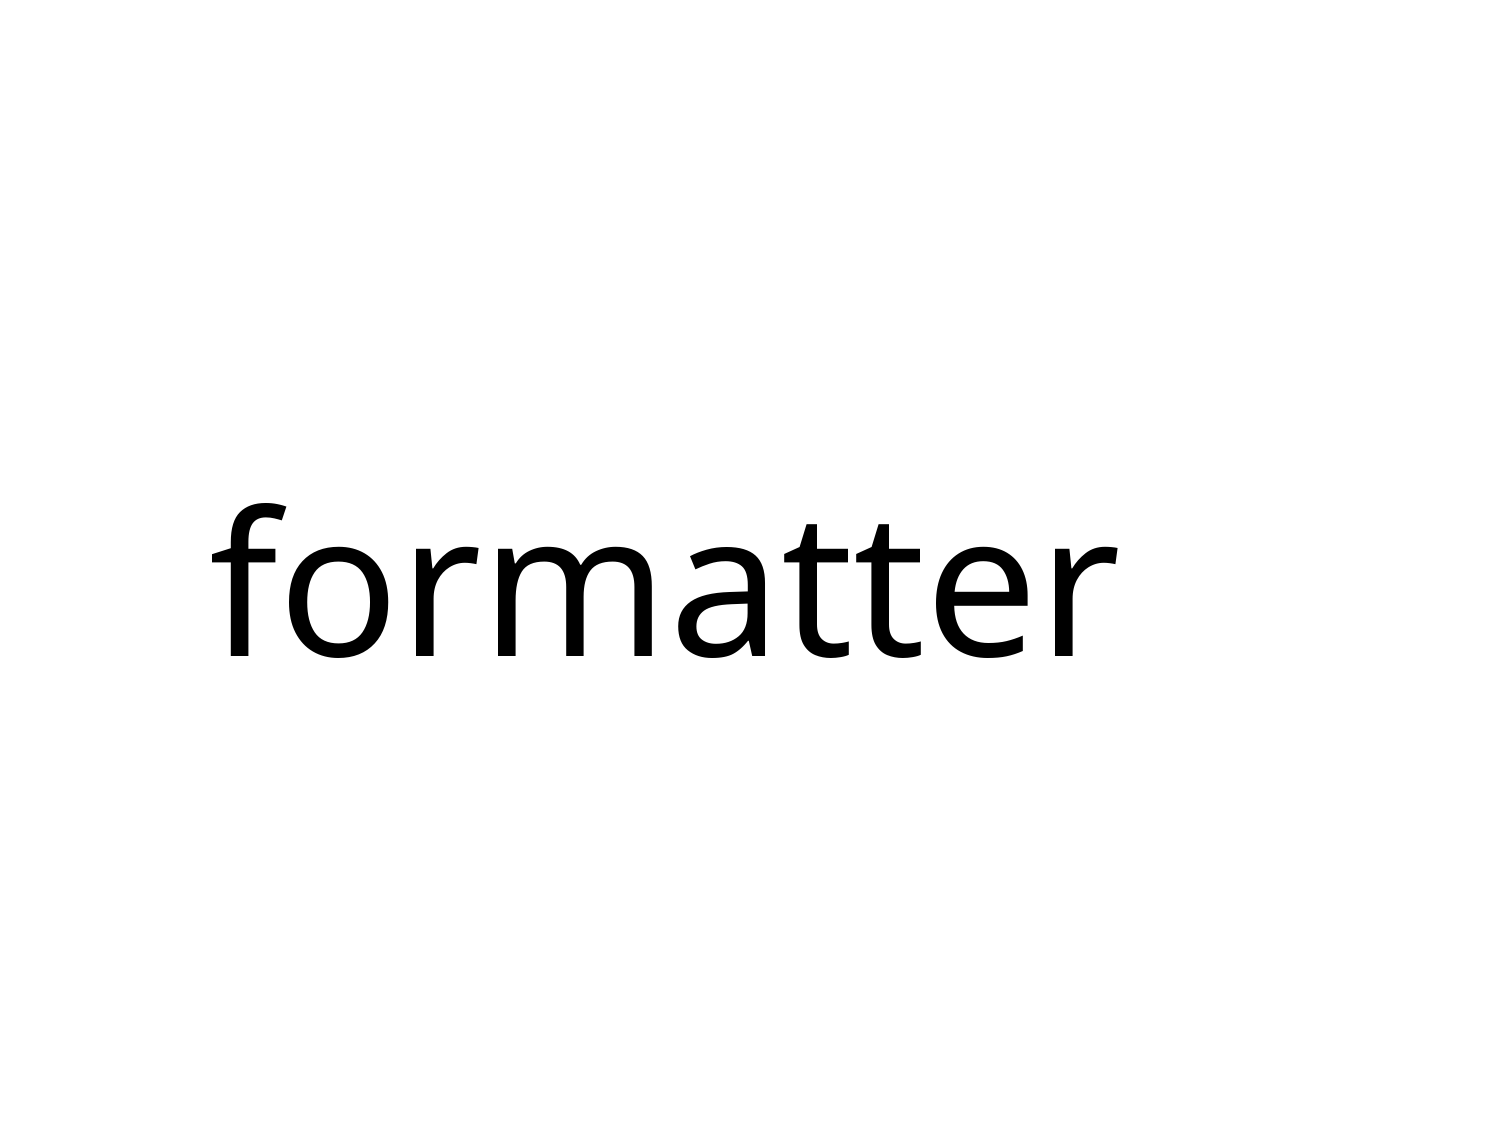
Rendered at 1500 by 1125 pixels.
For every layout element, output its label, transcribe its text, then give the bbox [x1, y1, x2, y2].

text_box formatter [195, 435, 1312, 904]
